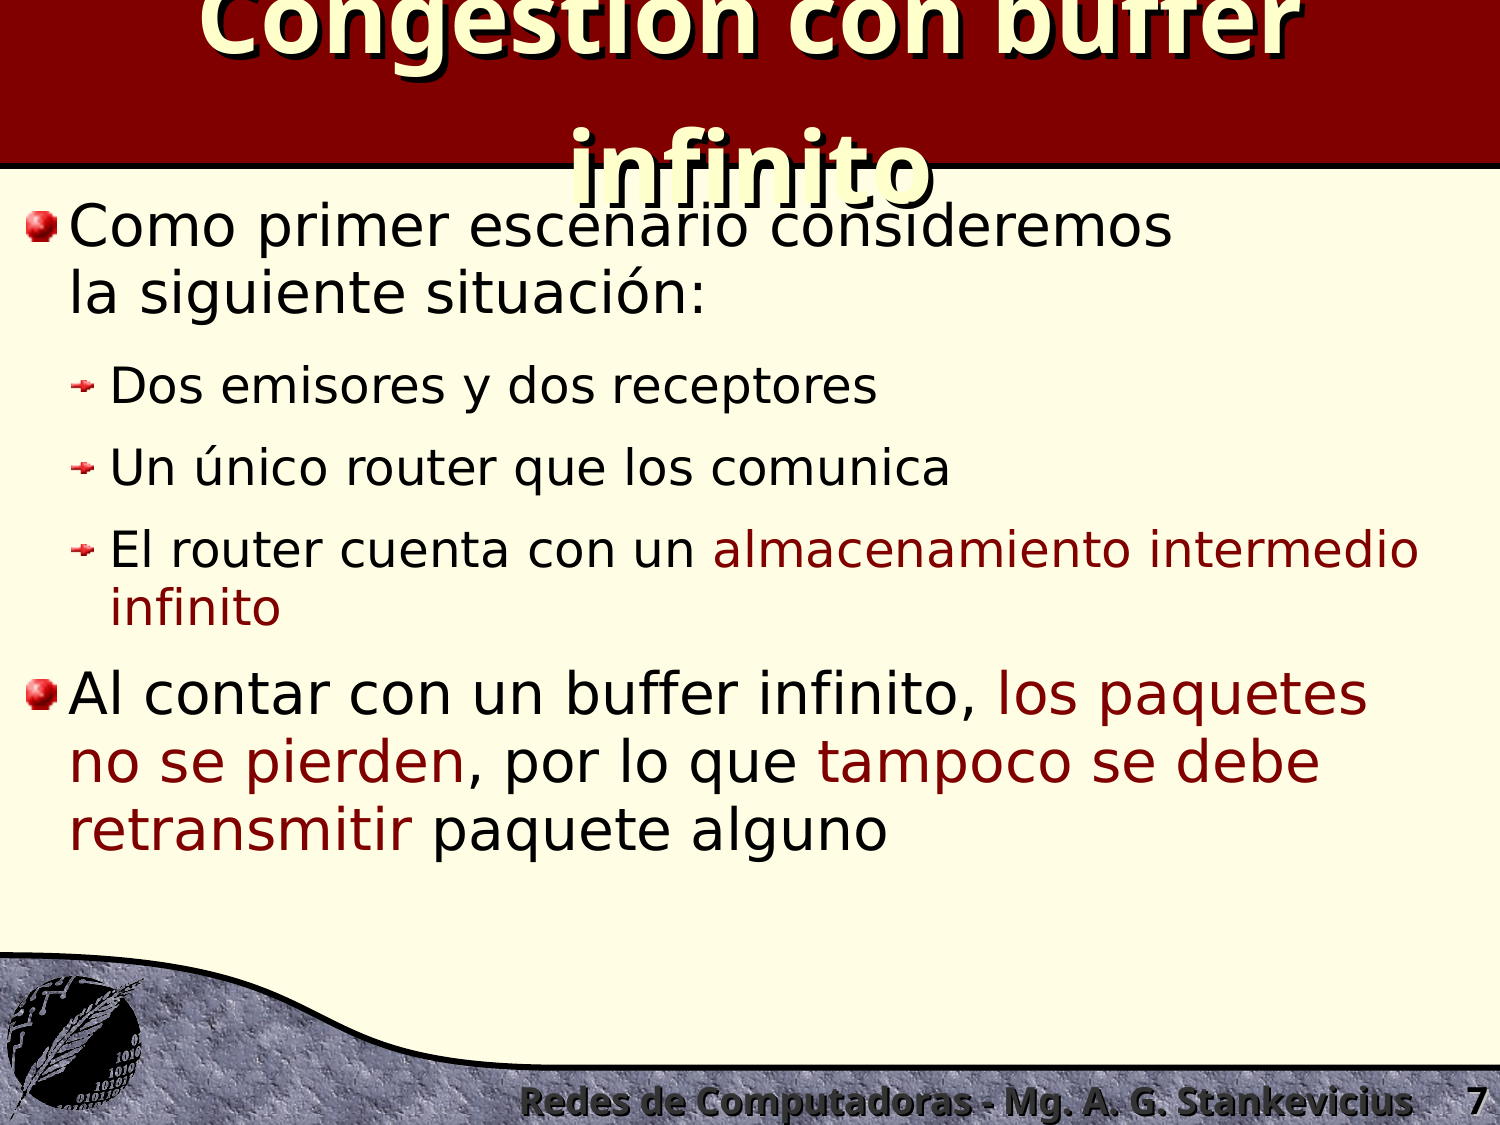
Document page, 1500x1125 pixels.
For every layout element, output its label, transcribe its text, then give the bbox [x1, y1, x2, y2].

picture [0, 959, 1500, 1125]
picture [790, 1100, 795, 1110]
list Como primer escenario consideremos la siguiente situación: Dos emisores y dos receptores Un único router que los comunica El router cuenta con un almacenamiento intermedio infinito Al contar con un buffer infinito, los paquetes no se pierden, por lo que tampoco se debe retransmitir paquete alguno [11, 192, 1486, 921]
title Congestión con buffer infinito [15, 5, 1485, 160]
picture [1047, 1100, 1054, 1110]
